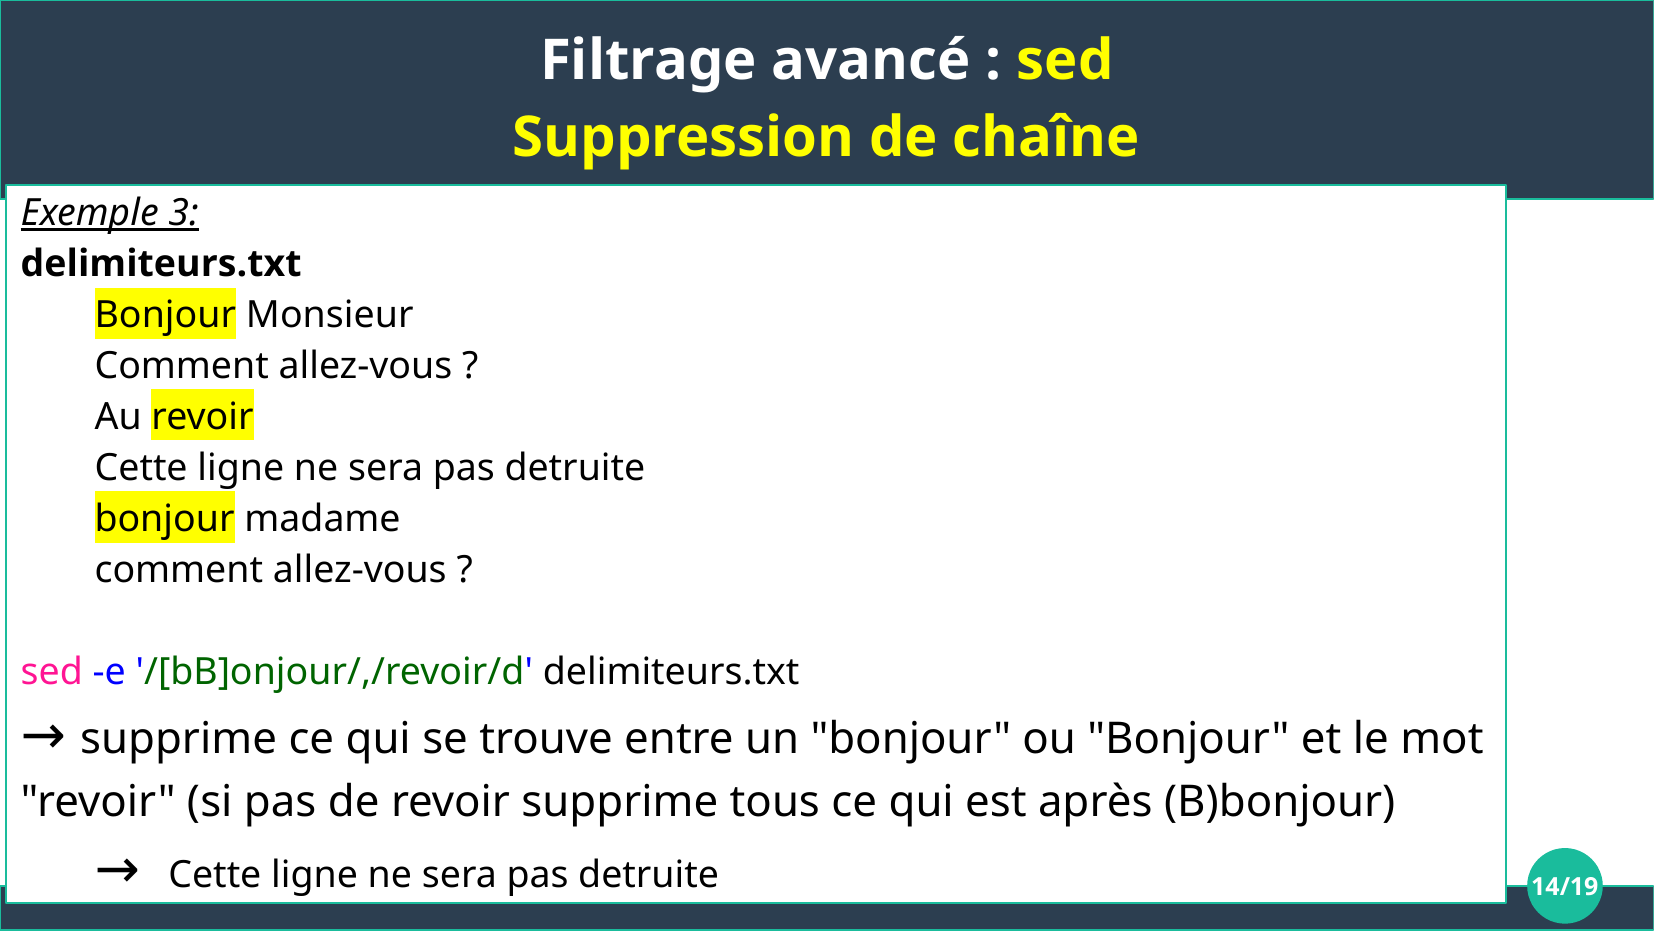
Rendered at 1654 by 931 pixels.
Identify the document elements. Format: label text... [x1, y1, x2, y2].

text_box Exemple 3: delimiteurs.txt Bonjour Monsieur Comment allez-vous ? Au revoir Cette ligne ne sera pas detruite bonjour madame comment allez-vous ? sed -e '/[bB]onjour/,/revoir/d' delimiteurs.txt → supprime ce qui se trouve entre un "bonjour" ou "Bonjour" et le mot "revoir" (si pas de revoir supprime tous ce qui est après (B)bonjour) → Cette ligne ne sera pas detruite [5, 185, 1506, 904]
title Filtrage avancé : sed Suppression de chaîne [59, 37, 1595, 155]
